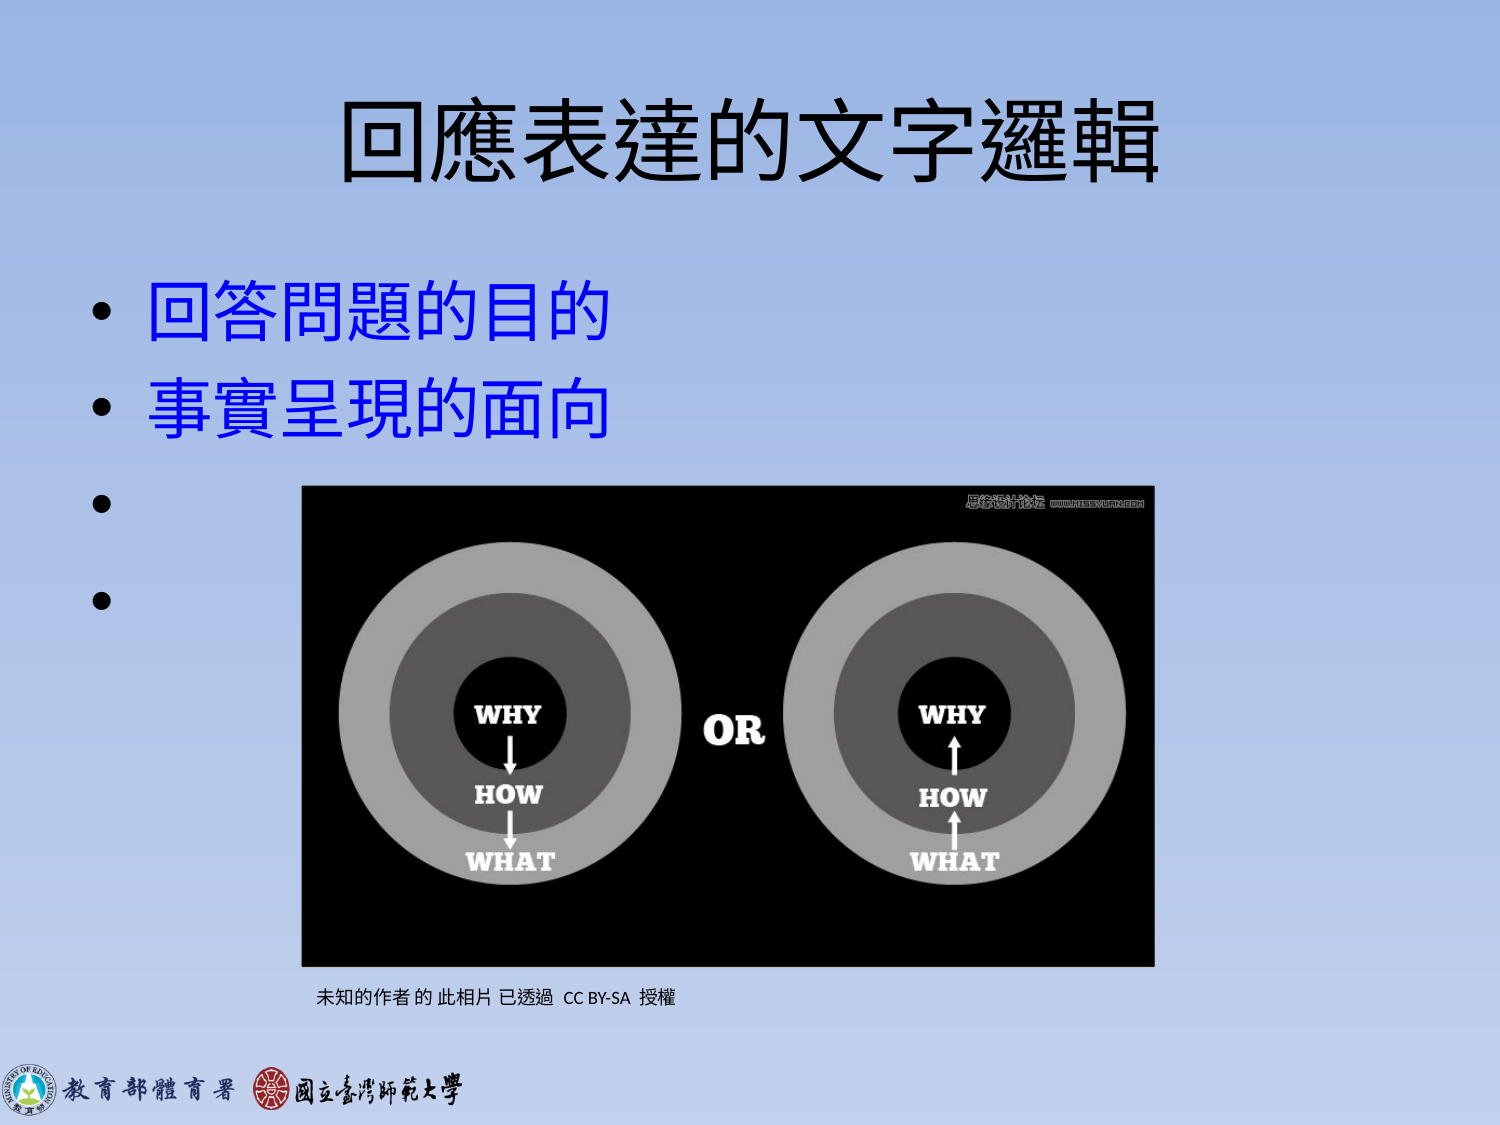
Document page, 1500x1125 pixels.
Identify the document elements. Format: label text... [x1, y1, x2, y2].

text_box 未知的作者 的 此相片 已透過 CC BY-SA 授權 [301, 978, 1067, 1017]
title 回應表達的文字邏輯 [75, 45, 1426, 233]
picture [301, 485, 1155, 968]
list 回答問題的目的 事實呈現的面向 [75, 262, 1426, 1005]
